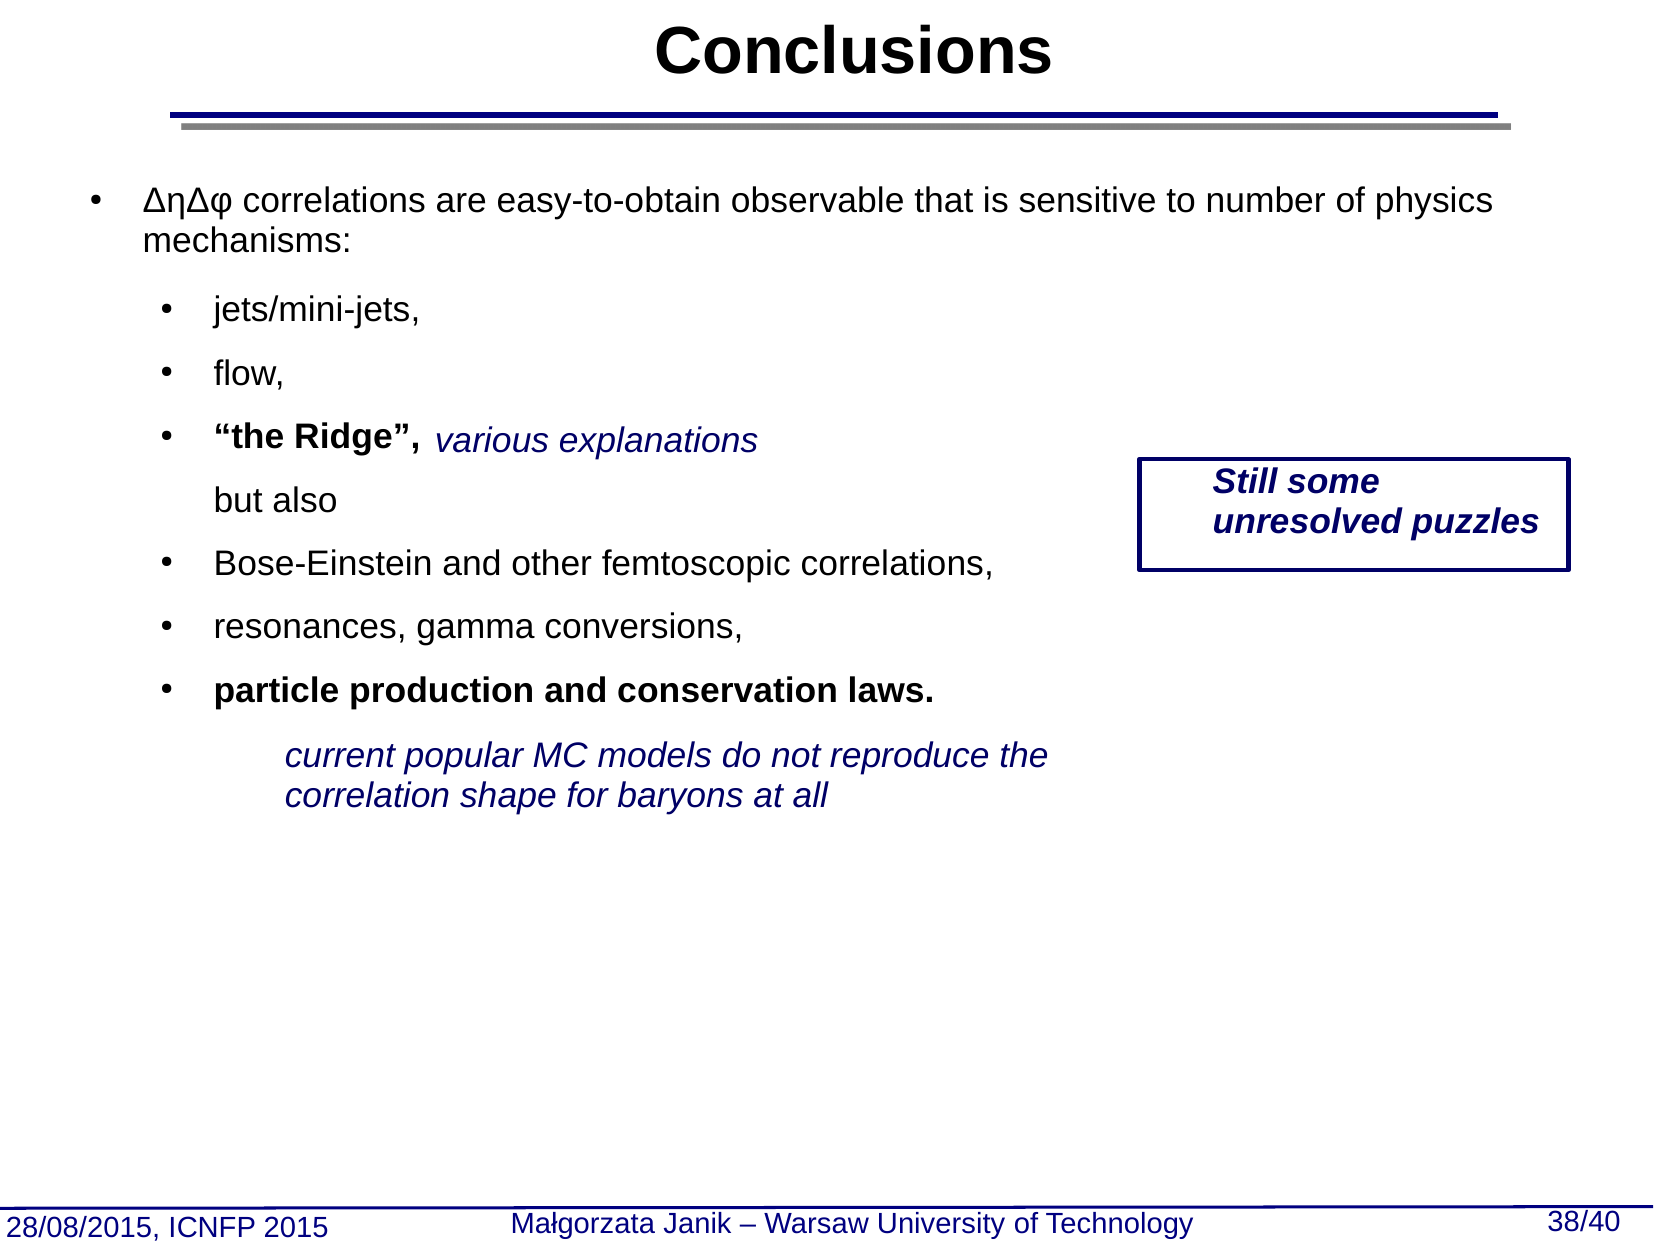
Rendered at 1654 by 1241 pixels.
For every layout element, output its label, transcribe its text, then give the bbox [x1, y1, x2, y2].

title Conclusions [74, 0, 1563, 154]
text_box Still some unresolved puzzles [1139, 459, 1569, 571]
text_box current popular MC models do not reproduce the correlation shape for baryons at all [284, 735, 1110, 826]
text_box various explanations [434, 420, 975, 475]
list ΔηΔφ correlations are easy-to-obtain observable that is sensitive to number of physics mechanisms: jets/mini-jets, flow, “the Ridge”, but also Bose-Einstein and other femtoscopic correlations, resonances, gamma conversions, particle production and conservation laws. [71, 180, 1560, 901]
